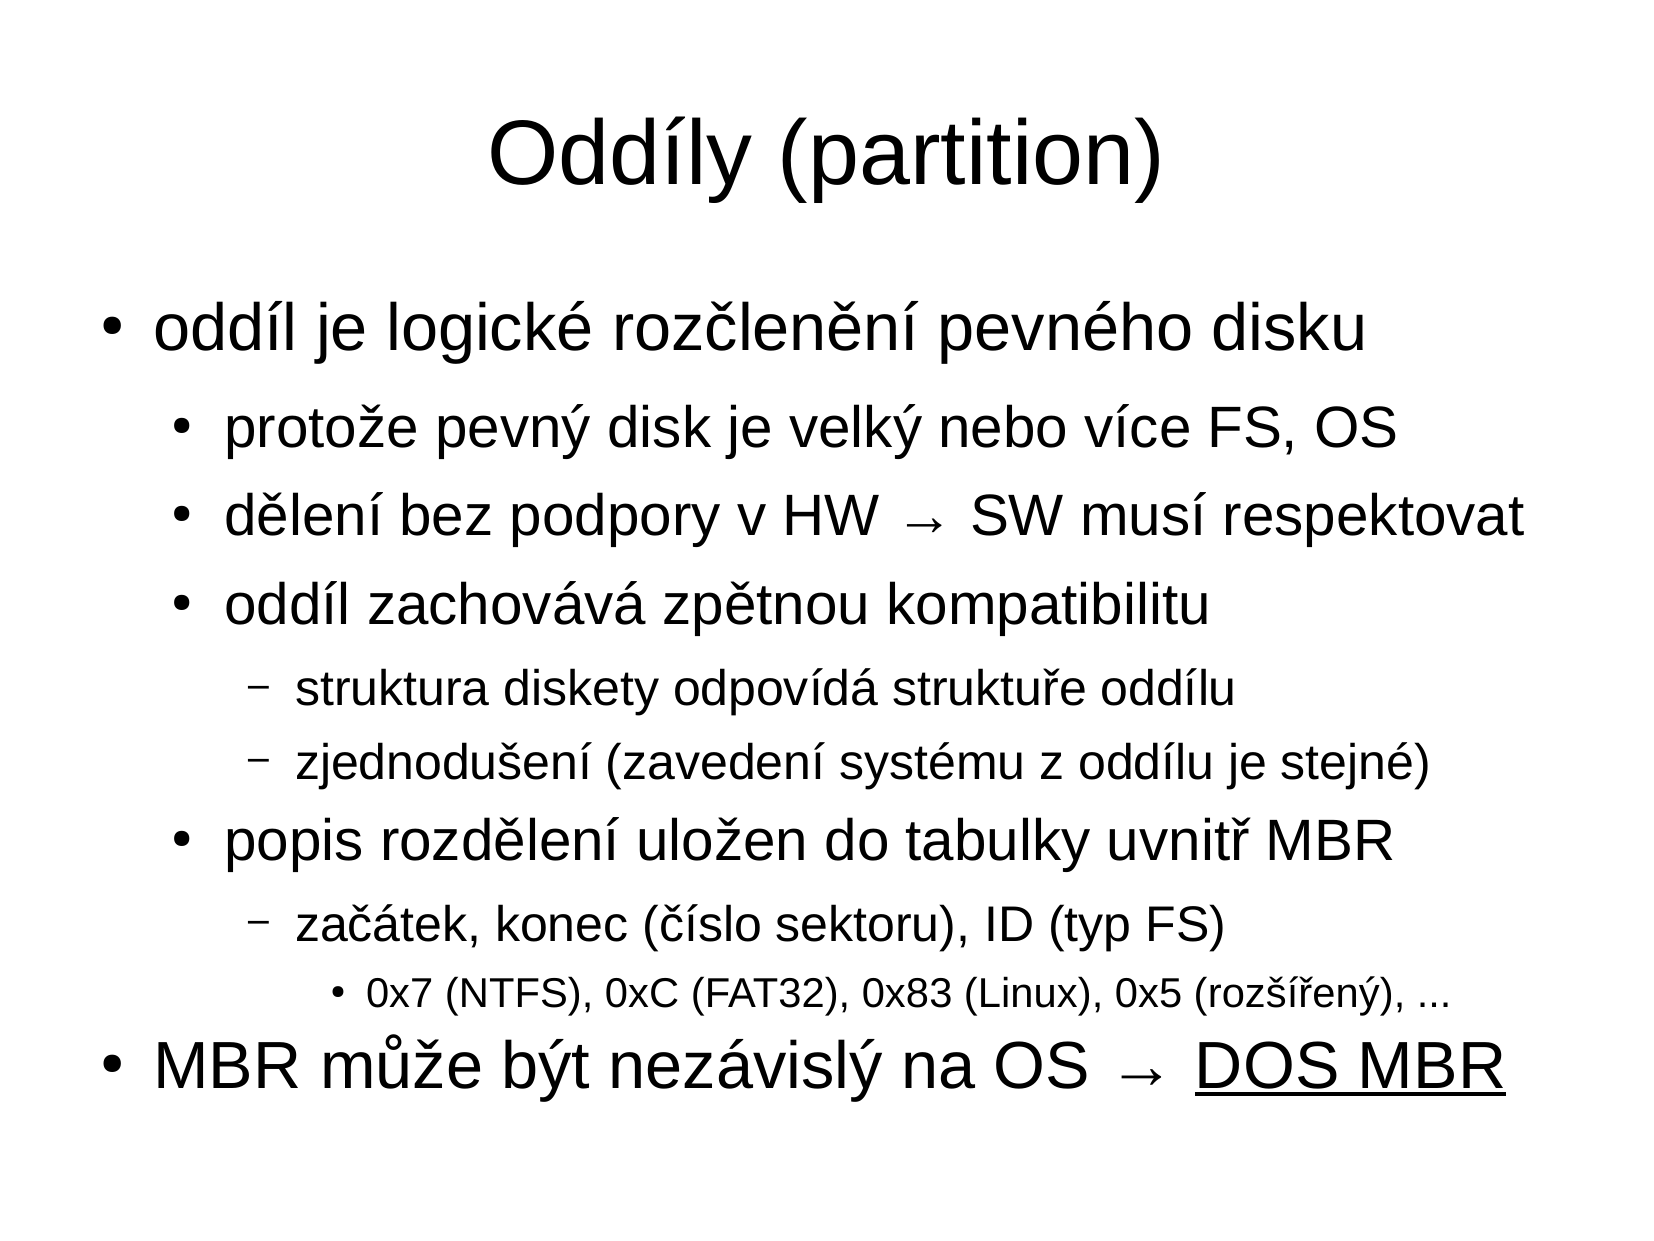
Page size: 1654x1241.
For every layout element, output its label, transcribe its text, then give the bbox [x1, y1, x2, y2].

title Oddíly (partition) [82, 56, 1571, 250]
list oddíl je logické rozčlenění pevného disku protože pevný disk je velký nebo více FS, OS dělení bez podpory v HW → SW musí respektovat oddíl zachovává zpětnou kompatibilitu struktura diskety odpovídá struktuře oddílu zjednodušení (zavedení systému z oddílu je stejné) popis rozdělení uložen do tabulky uvnitř MBR začátek, konec (číslo sektoru), ID (typ FS) 0x7 (NTFS), 0xC (FAT32), 0x83 (Linux), 0x5 (rozšířený), ... MBR může být nezávislý na OS → DOS MBR [82, 290, 1571, 1103]
